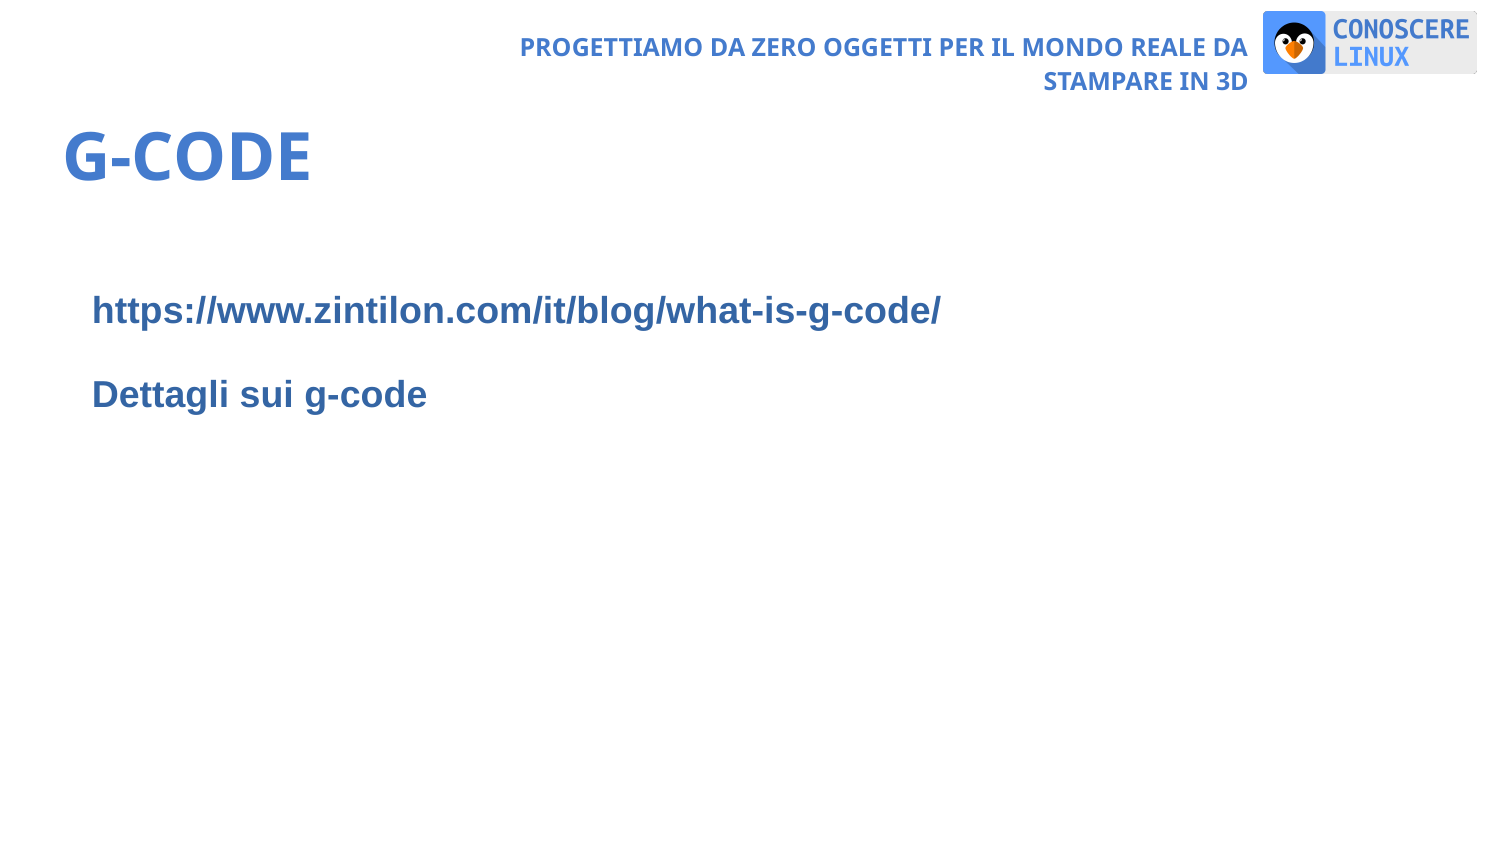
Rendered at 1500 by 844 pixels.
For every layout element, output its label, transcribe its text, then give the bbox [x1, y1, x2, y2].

text_box G-CODE [47, 102, 1276, 189]
text_box https://www.zintilon.com/it/blog/what-is-g-code/ Dettagli sui g-code [77, 282, 1411, 752]
picture [1263, 11, 1477, 74]
text_box PROGETTIAMO DA ZERO OGGETTI PER IL MONDO REALE DA STAMPARE IN 3D [437, 21, 1264, 91]
